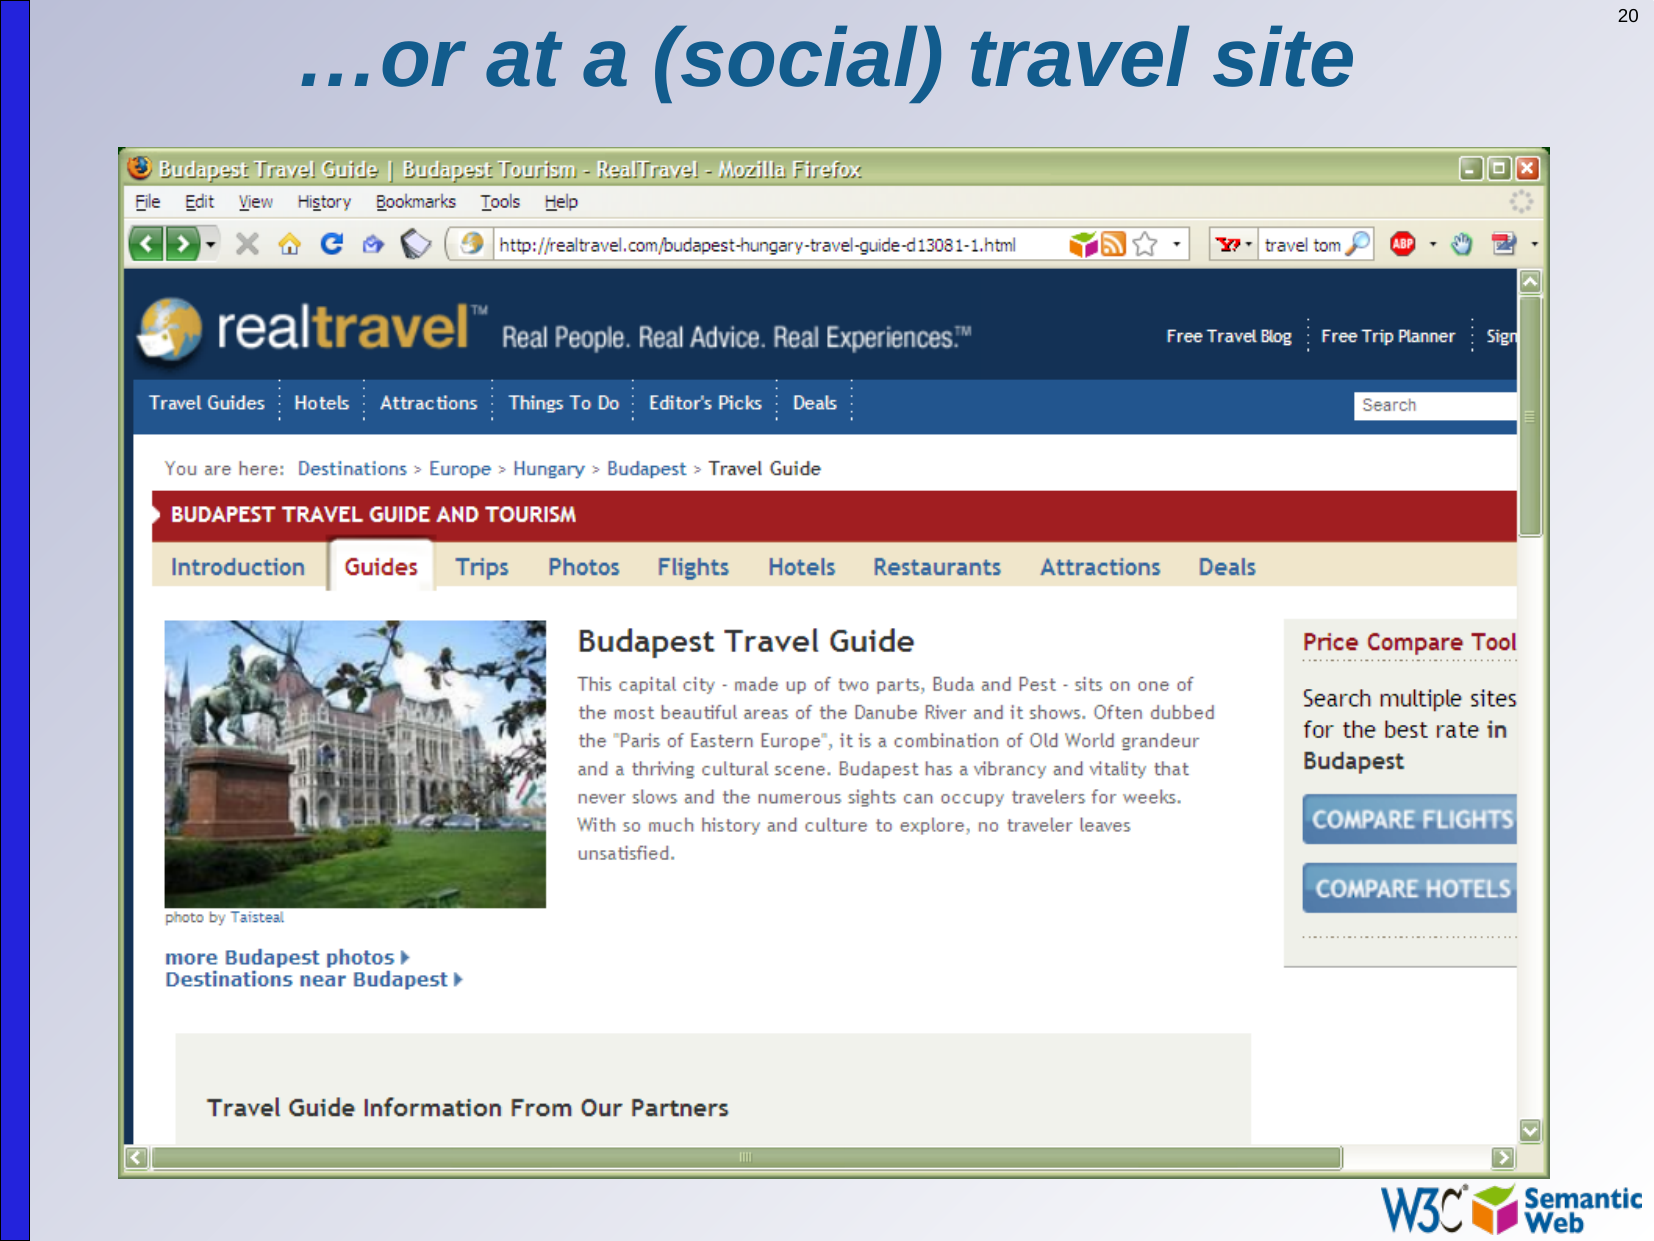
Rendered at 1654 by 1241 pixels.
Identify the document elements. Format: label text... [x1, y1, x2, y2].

picture [118, 147, 1550, 1179]
title …or at a (social) travel site [0, 0, 1654, 119]
picture [1381, 1181, 1642, 1235]
